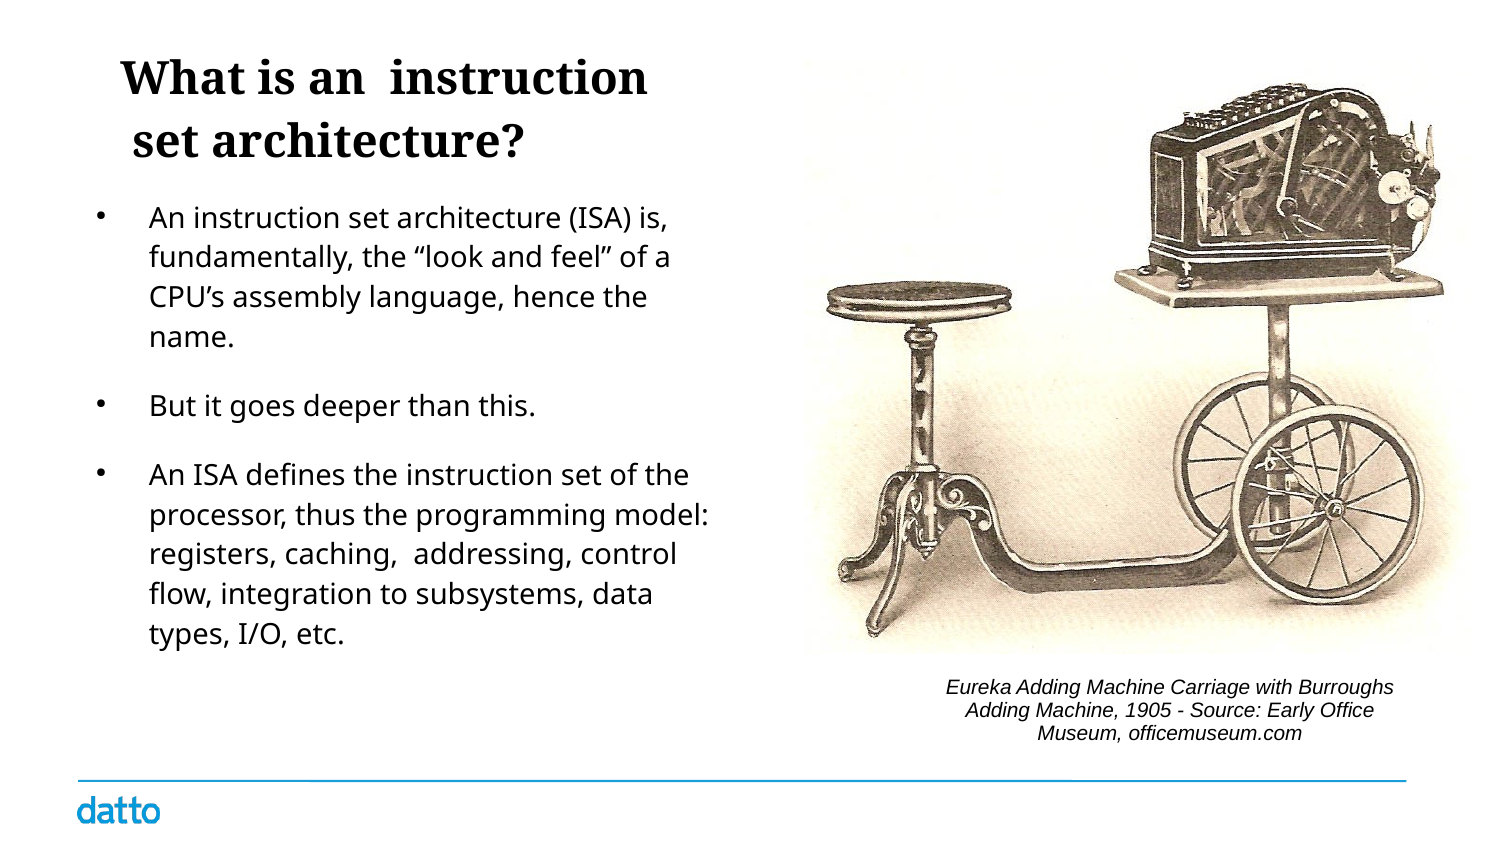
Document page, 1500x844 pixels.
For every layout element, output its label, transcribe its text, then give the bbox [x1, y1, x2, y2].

picture [122, 808, 133, 824]
title What is an instruction set architecture? [120, 30, 676, 187]
text_box Eureka Adding Machine Carriage with Burroughs Adding Machine, 1905 - Source: Early Office Museum, officemuseum.com [915, 668, 1426, 804]
picture [146, 808, 156, 819]
picture [95, 796, 133, 824]
picture [77, 796, 91, 808]
picture [804, 60, 1471, 654]
list An instruction set architecture (ISA) is, fundamentally, the “look and feel” of a CPU’s assembly language, hence the name. But it goes deeper than this. An ISA defines the instruction set of the processor, thus the programming model: registers, caching, addressing, control flow, integration to subsystems, data types, I/O, etc. [78, 197, 736, 687]
picture [82, 808, 91, 819]
picture [136, 796, 160, 824]
